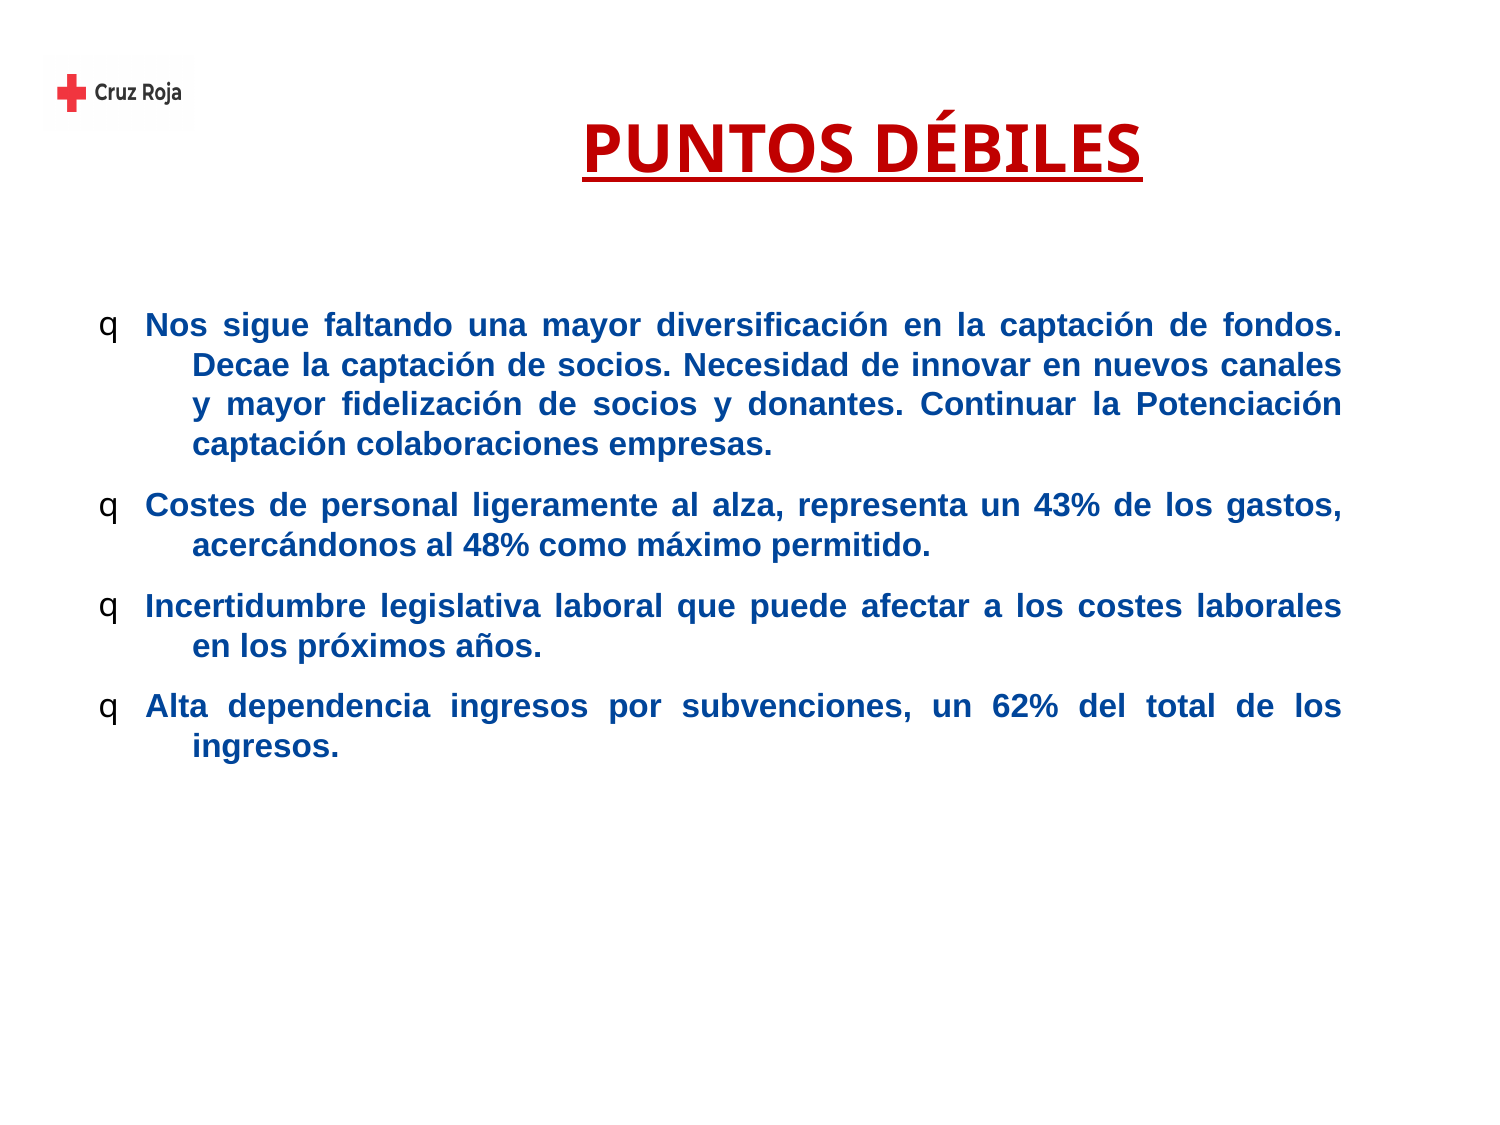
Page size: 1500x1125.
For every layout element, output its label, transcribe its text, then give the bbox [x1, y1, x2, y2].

text_box PUNTOS DÉBILES [242, 98, 1483, 194]
text_box Nos sigue faltando una mayor diversificación en la captación de fondos. Decae la captación de socios. Necesidad de innovar en nuevos canales y mayor fidelización de socios y donantes. Continuar la Potenciación captación colaboraciones empresas. Costes de personal ligeramente al alza, representa un 43% de los gastos, acercándonos al 48% como máximo permitido. Incertidumbre legislativa laboral que puede afectar a los costes laborales en los próximos años. Alta dependencia ingresos por subvenciones, un 62% del total de los ingresos. [83, 295, 1359, 772]
